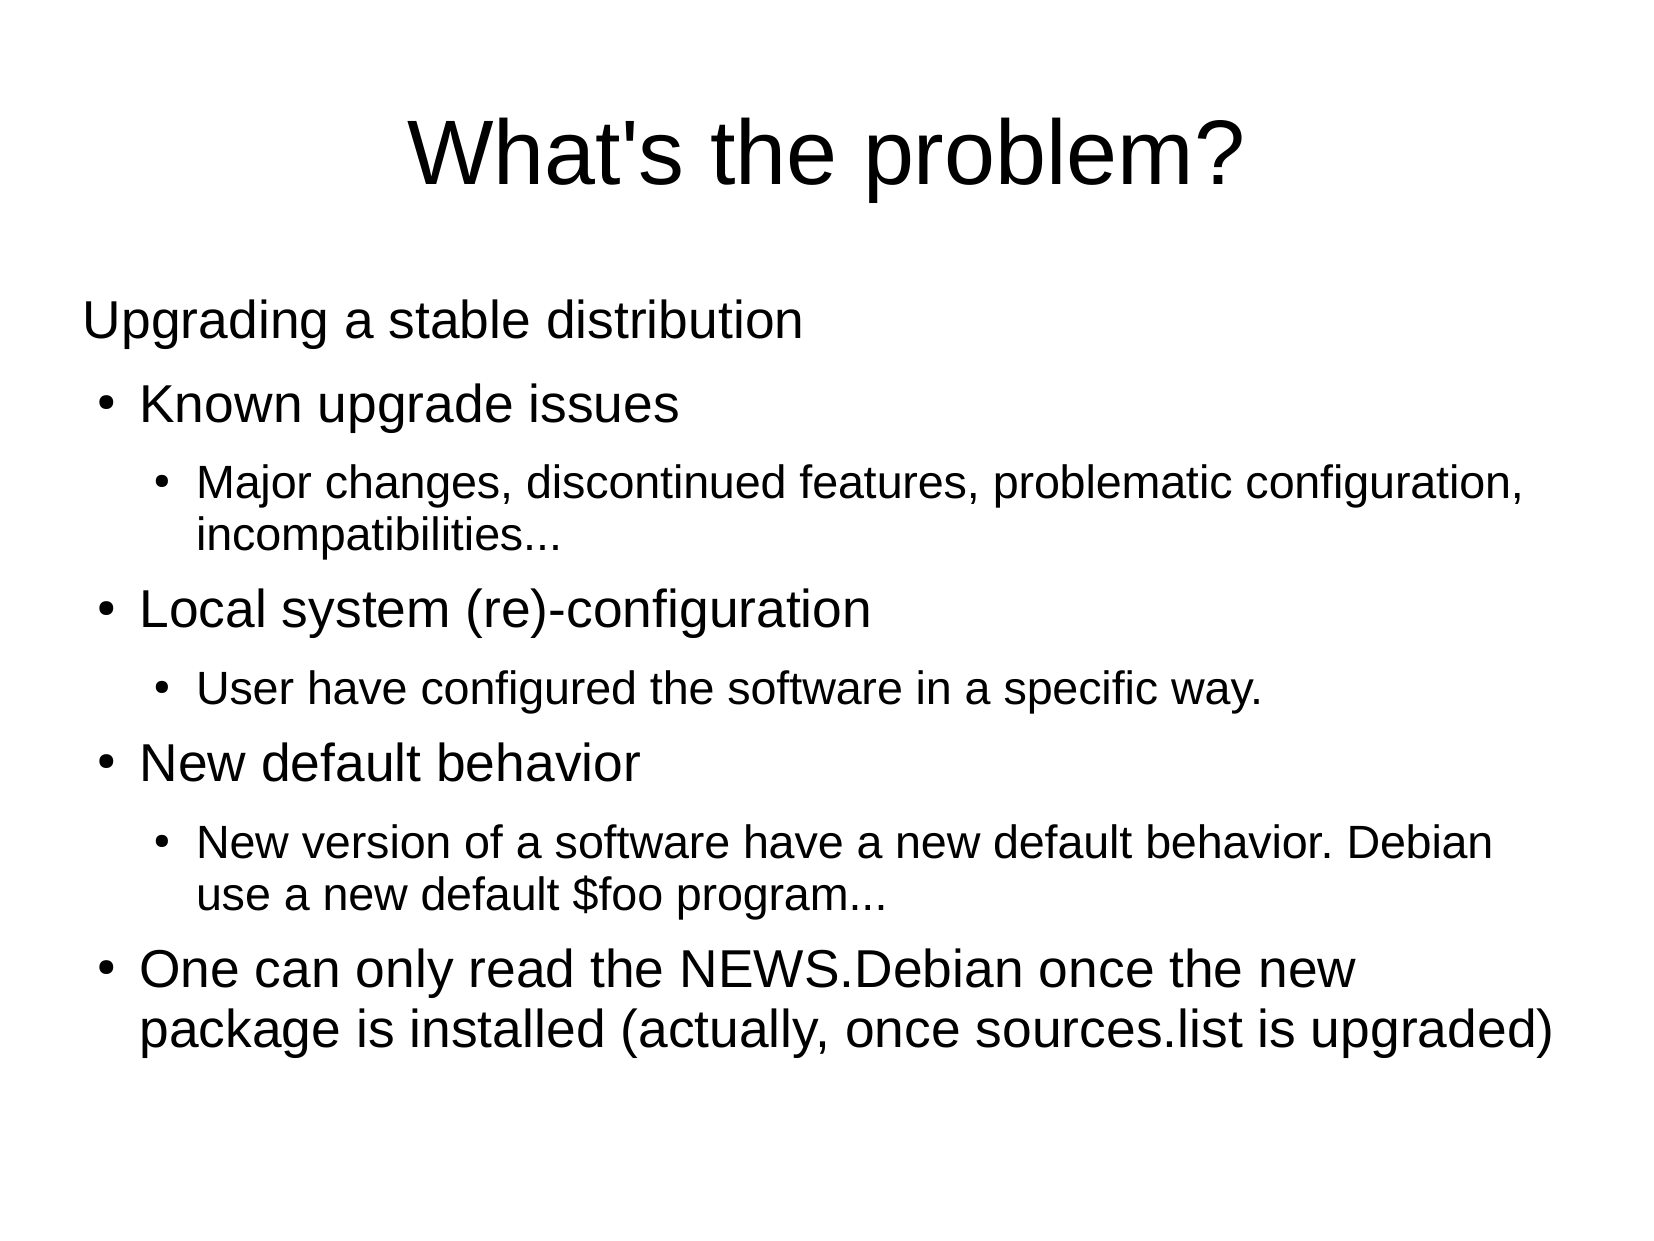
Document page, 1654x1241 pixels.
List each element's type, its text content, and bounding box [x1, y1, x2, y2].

title What's the problem? [82, 56, 1571, 250]
list Upgrading a stable distribution Known upgrade issues Major changes, discontinued features, problematic configuration, incompatibilities... Local system (re)-configuration User have configured the software in a specific way. New default behavior New version of a software have a new default behavior. Debian use a new default $foo program... One can only read the NEWS.Debian once the new package is installed (actually, once sources.list is upgraded) [82, 290, 1571, 1109]
